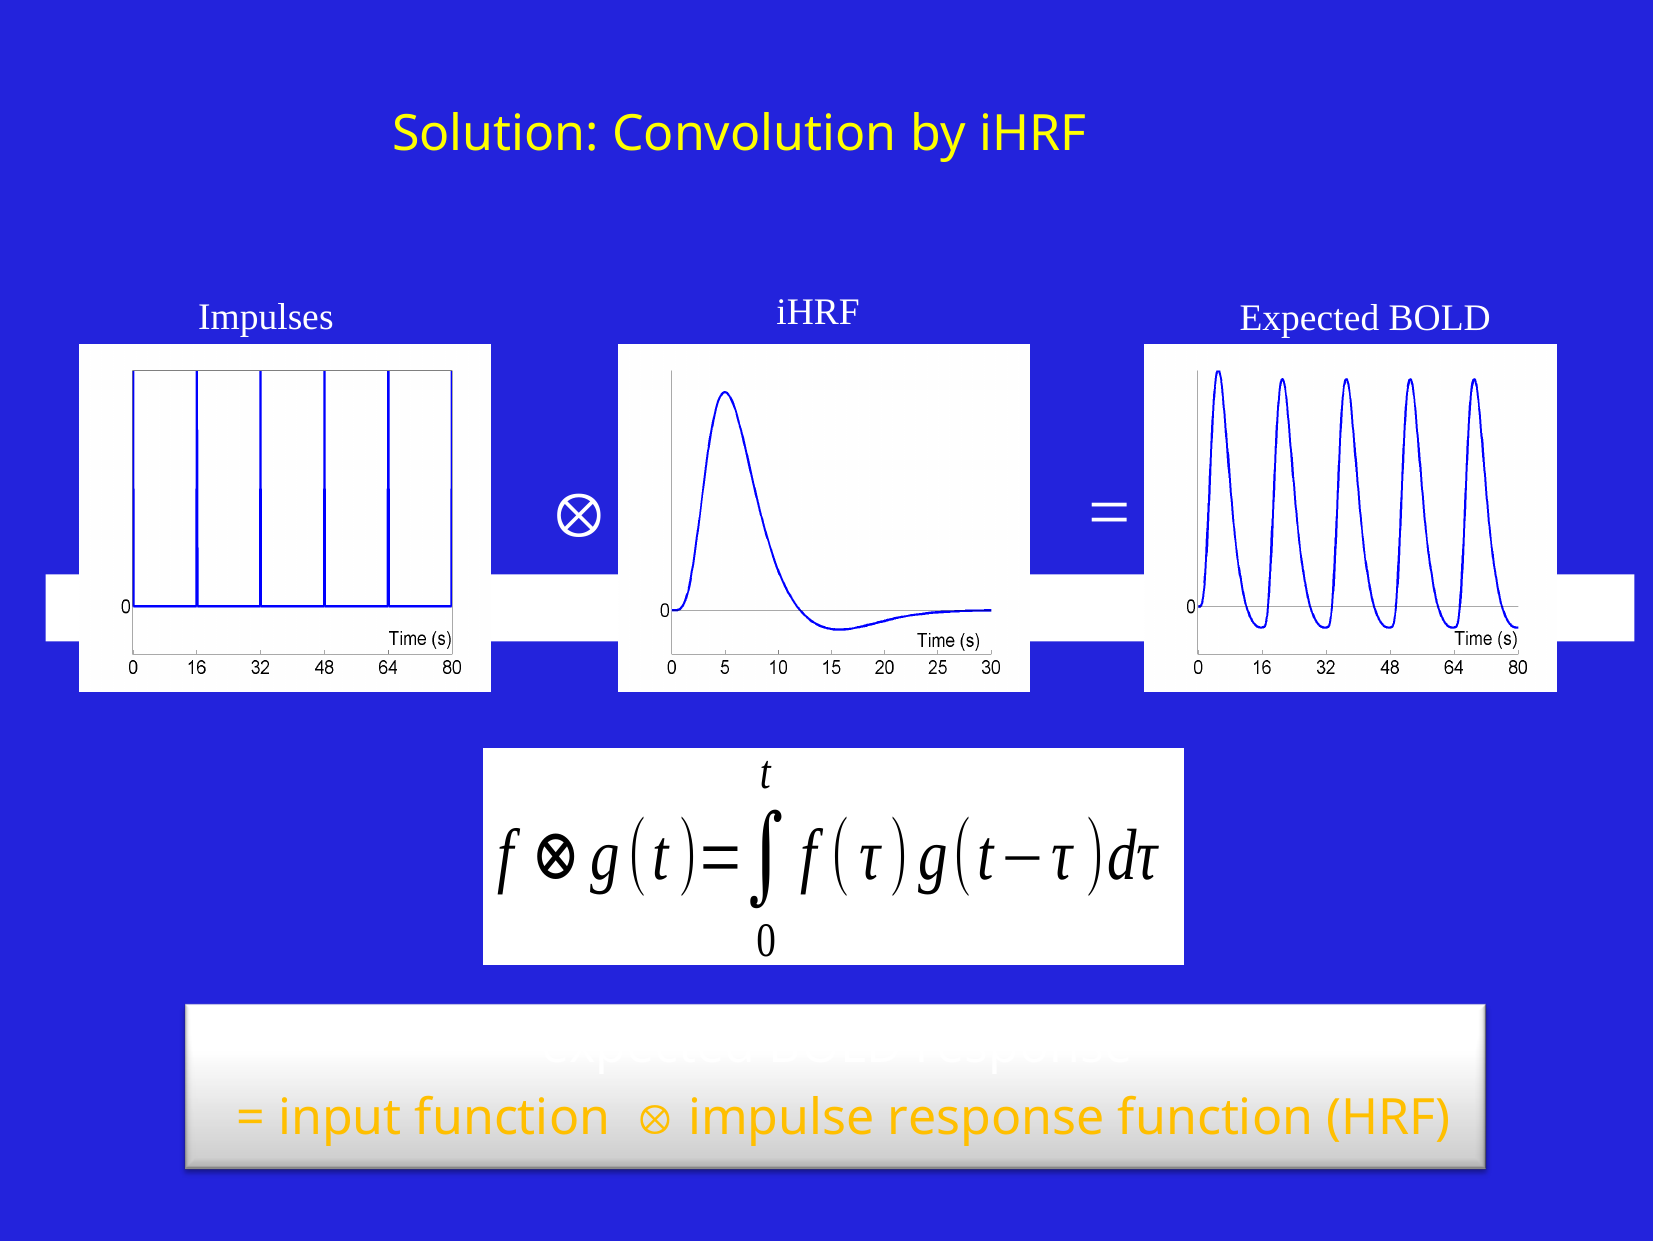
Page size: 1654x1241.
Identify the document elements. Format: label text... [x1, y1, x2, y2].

picture [1144, 344, 1557, 692]
text_box expected BOLD response = input function impulse response function (HRF) [203, 1004, 1466, 1153]
text_box Solution: Convolution by iHRF [377, 9, 1653, 181]
text_box [1030, 574, 1144, 642]
text_box Impulses [183, 284, 349, 345]
picture [79, 344, 491, 692]
text_box = [1046, 454, 1146, 560]
text_box  [508, 454, 625, 561]
picture [164, 991, 1506, 1207]
text_box [1557, 574, 1635, 642]
chart [483, 747, 1185, 966]
picture [618, 344, 1030, 692]
text_box [45, 574, 79, 642]
text_box iHRF [761, 279, 875, 341]
text_box [491, 574, 618, 642]
text_box Expected BOLD [1224, 284, 1507, 346]
